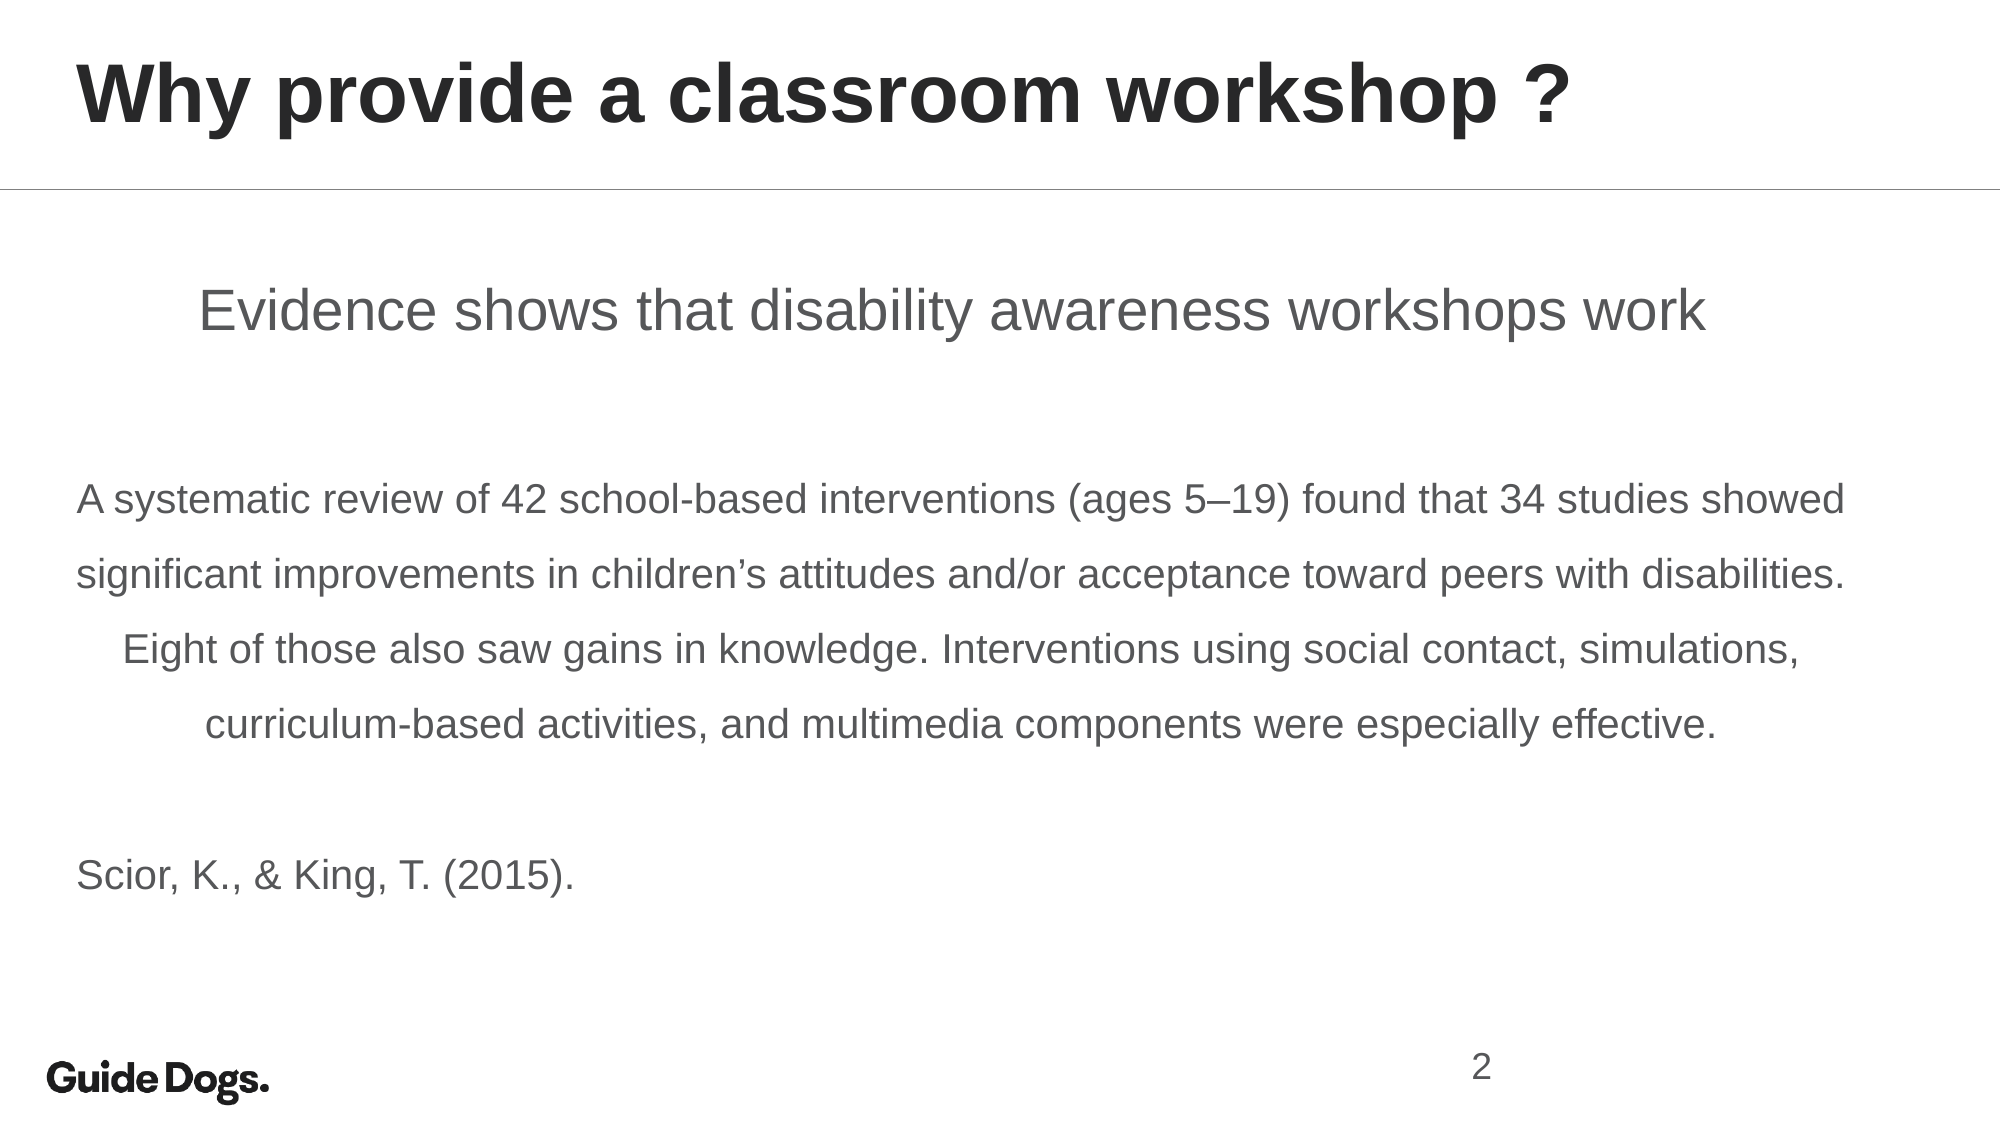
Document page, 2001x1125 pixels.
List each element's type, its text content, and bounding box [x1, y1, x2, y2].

text_box [1456, 1034, 1907, 1095]
list Evidence shows that disability awareness workshops work A systematic review of 42 school-based interventions (ages 5–19) found that 34 studies showed significant improvements in children’s attitudes and/or acceptance toward peers with disabilities. Eight of those also saw gains in knowledge. Interventions using social contact, simulations, curriculum-based activities, and multimedia components were especially effective. Scior, K., & King, T. (2015). [61, 229, 1907, 995]
title Why provide a classroom workshop ? [61, 30, 1907, 160]
